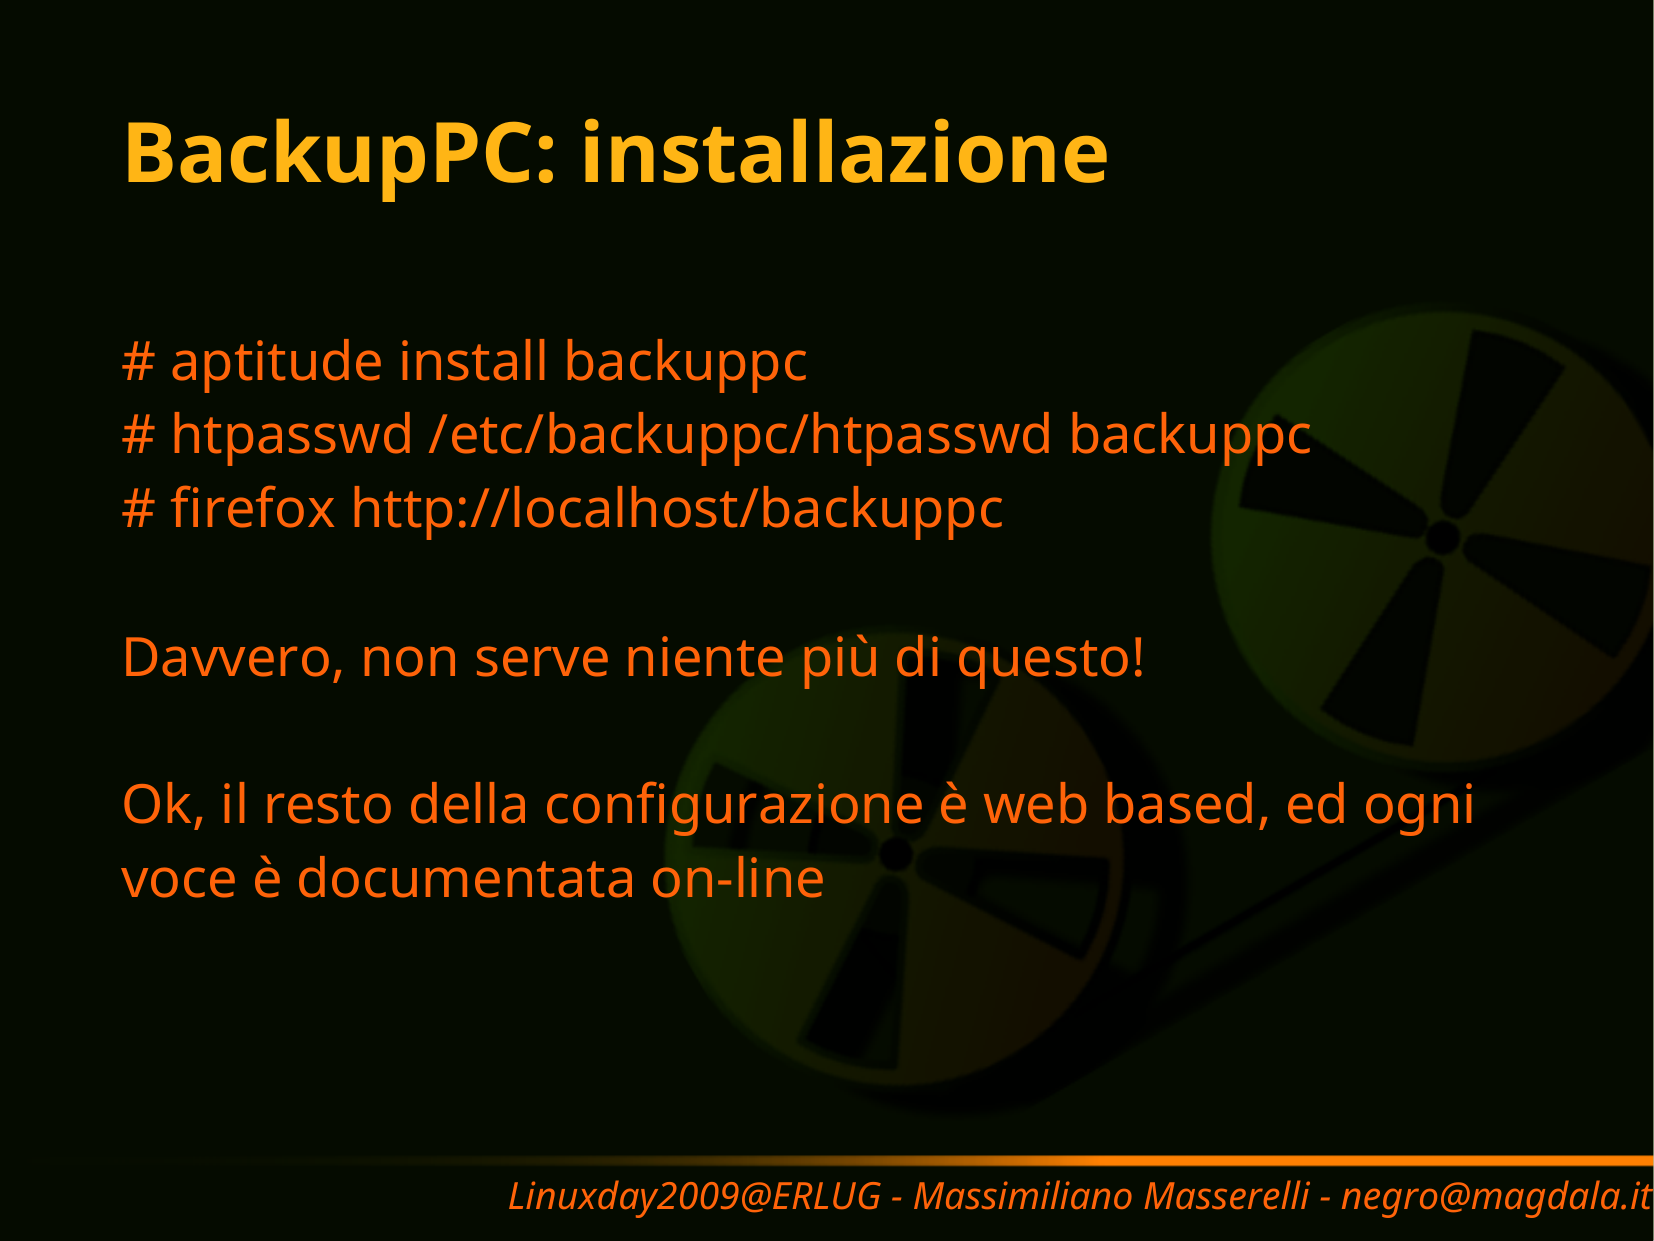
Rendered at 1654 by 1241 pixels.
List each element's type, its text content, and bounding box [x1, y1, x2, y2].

title BackupPC: installazione [121, 46, 1534, 254]
list # aptitude install backuppc # htpasswd /etc/backuppc/htpasswd backuppc # firefox http://localhost/backuppc Davvero, non serve niente più di questo! Ok, il resto della configurazione è web based, ed ogni voce è documentata on-line [121, 322, 1561, 1133]
